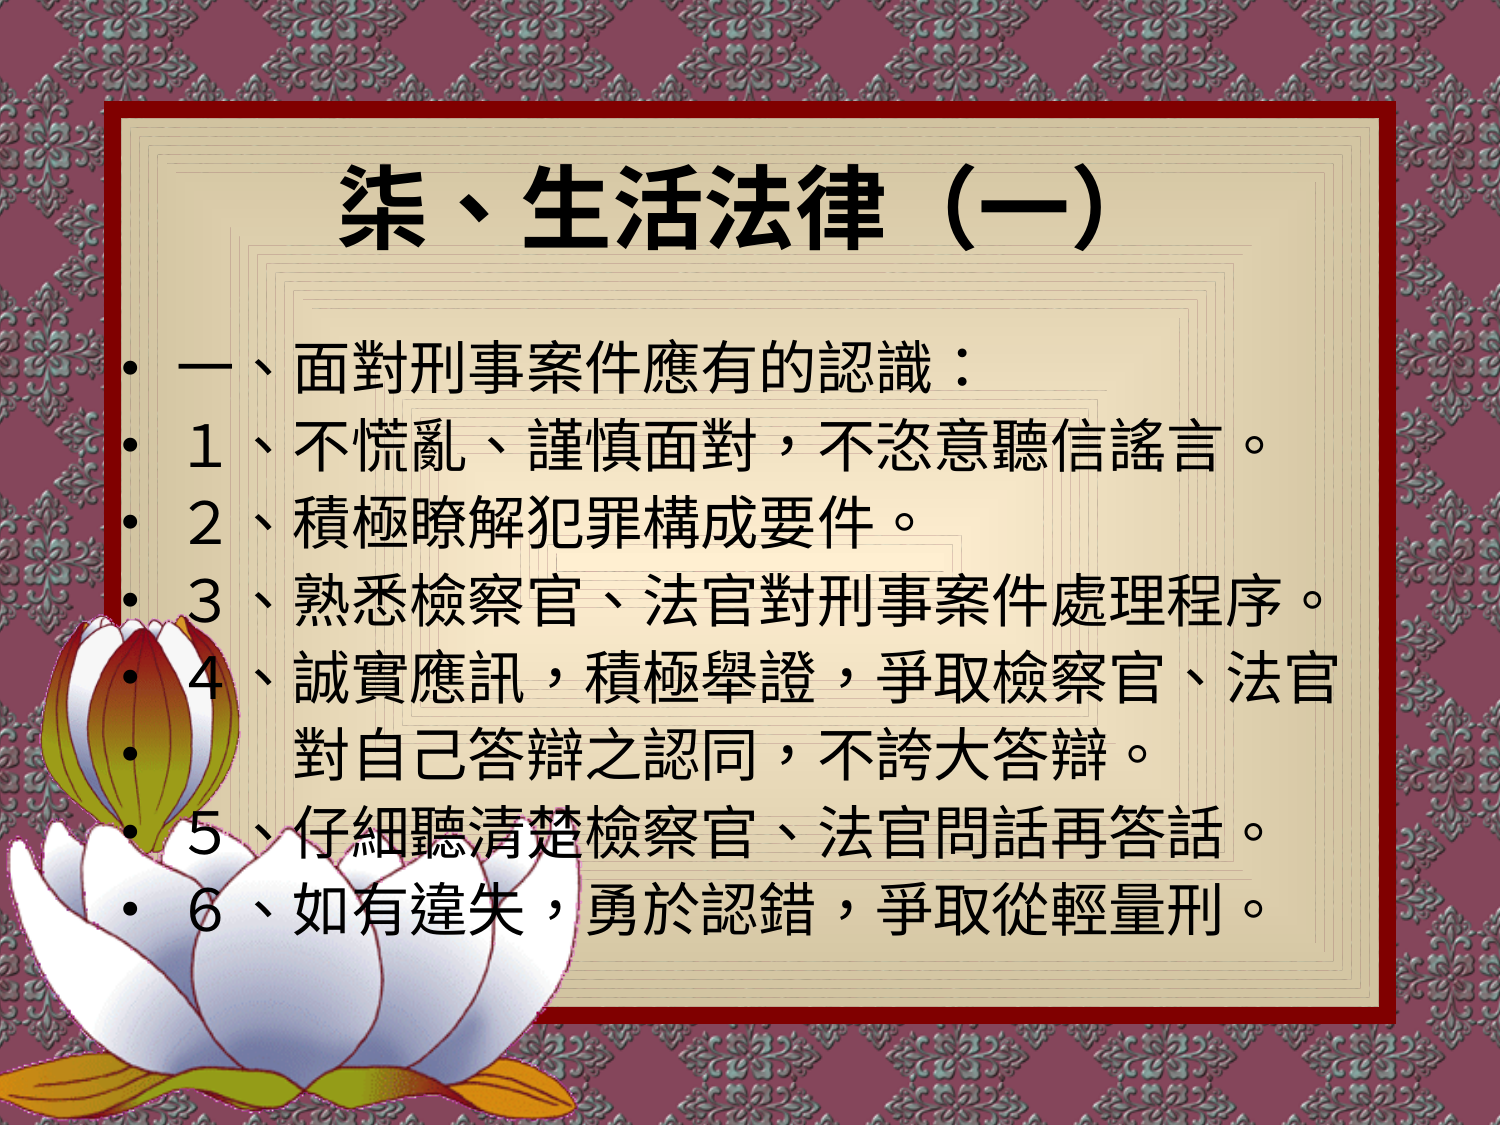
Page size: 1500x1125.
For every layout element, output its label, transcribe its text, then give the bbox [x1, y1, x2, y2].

picture [0, 0, 1500, 1125]
title 柒、生活法律（一） [112, 112, 1388, 300]
list 一、面對刑事案件應有的認識： １、不慌亂、謹慎面對，不恣意聽信謠言。 ２、積極瞭解犯罪構成要件。 ３、熟悉檢察官、法官對刑事案件處理程序。 ４、誠實應訊，積極舉證，爭取檢察官、法官 對自己答辯之認同，不誇大答辯。 ５、仔細聽清楚檢察官、法官問話再答話。 ６、如有違失，勇於認錯，爭取從輕量刑。 [112, 324, 1388, 988]
